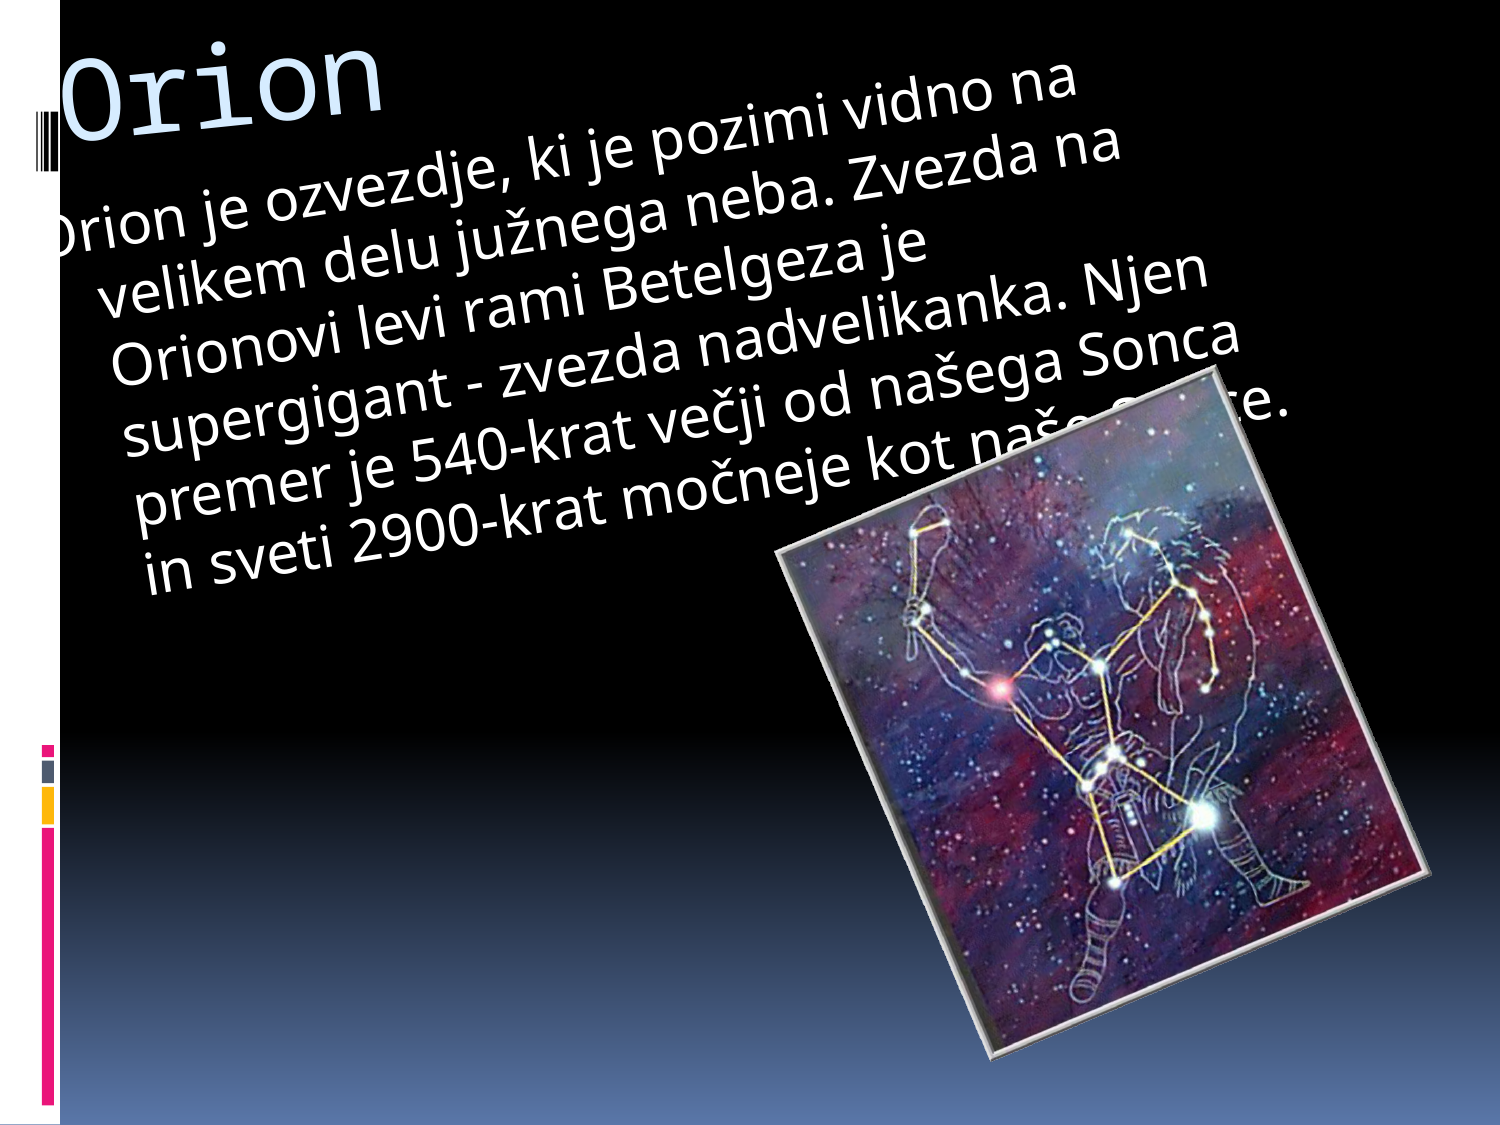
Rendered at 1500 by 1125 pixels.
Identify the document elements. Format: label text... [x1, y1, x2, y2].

list Orion je ozvezdje, ki je pozimi vidno na velikem delu južnega neba. Zvezda na Orionovi levi rami Betelgeza je supergigant - zvezda nadvelikanka. Njen premer je 540-krat večji od našega Sonca in sveti 2900-krat močneje kot naše Sonce. [0, 74, 1355, 965]
title Orion [35, 0, 1307, 200]
picture [773, 363, 1432, 1062]
